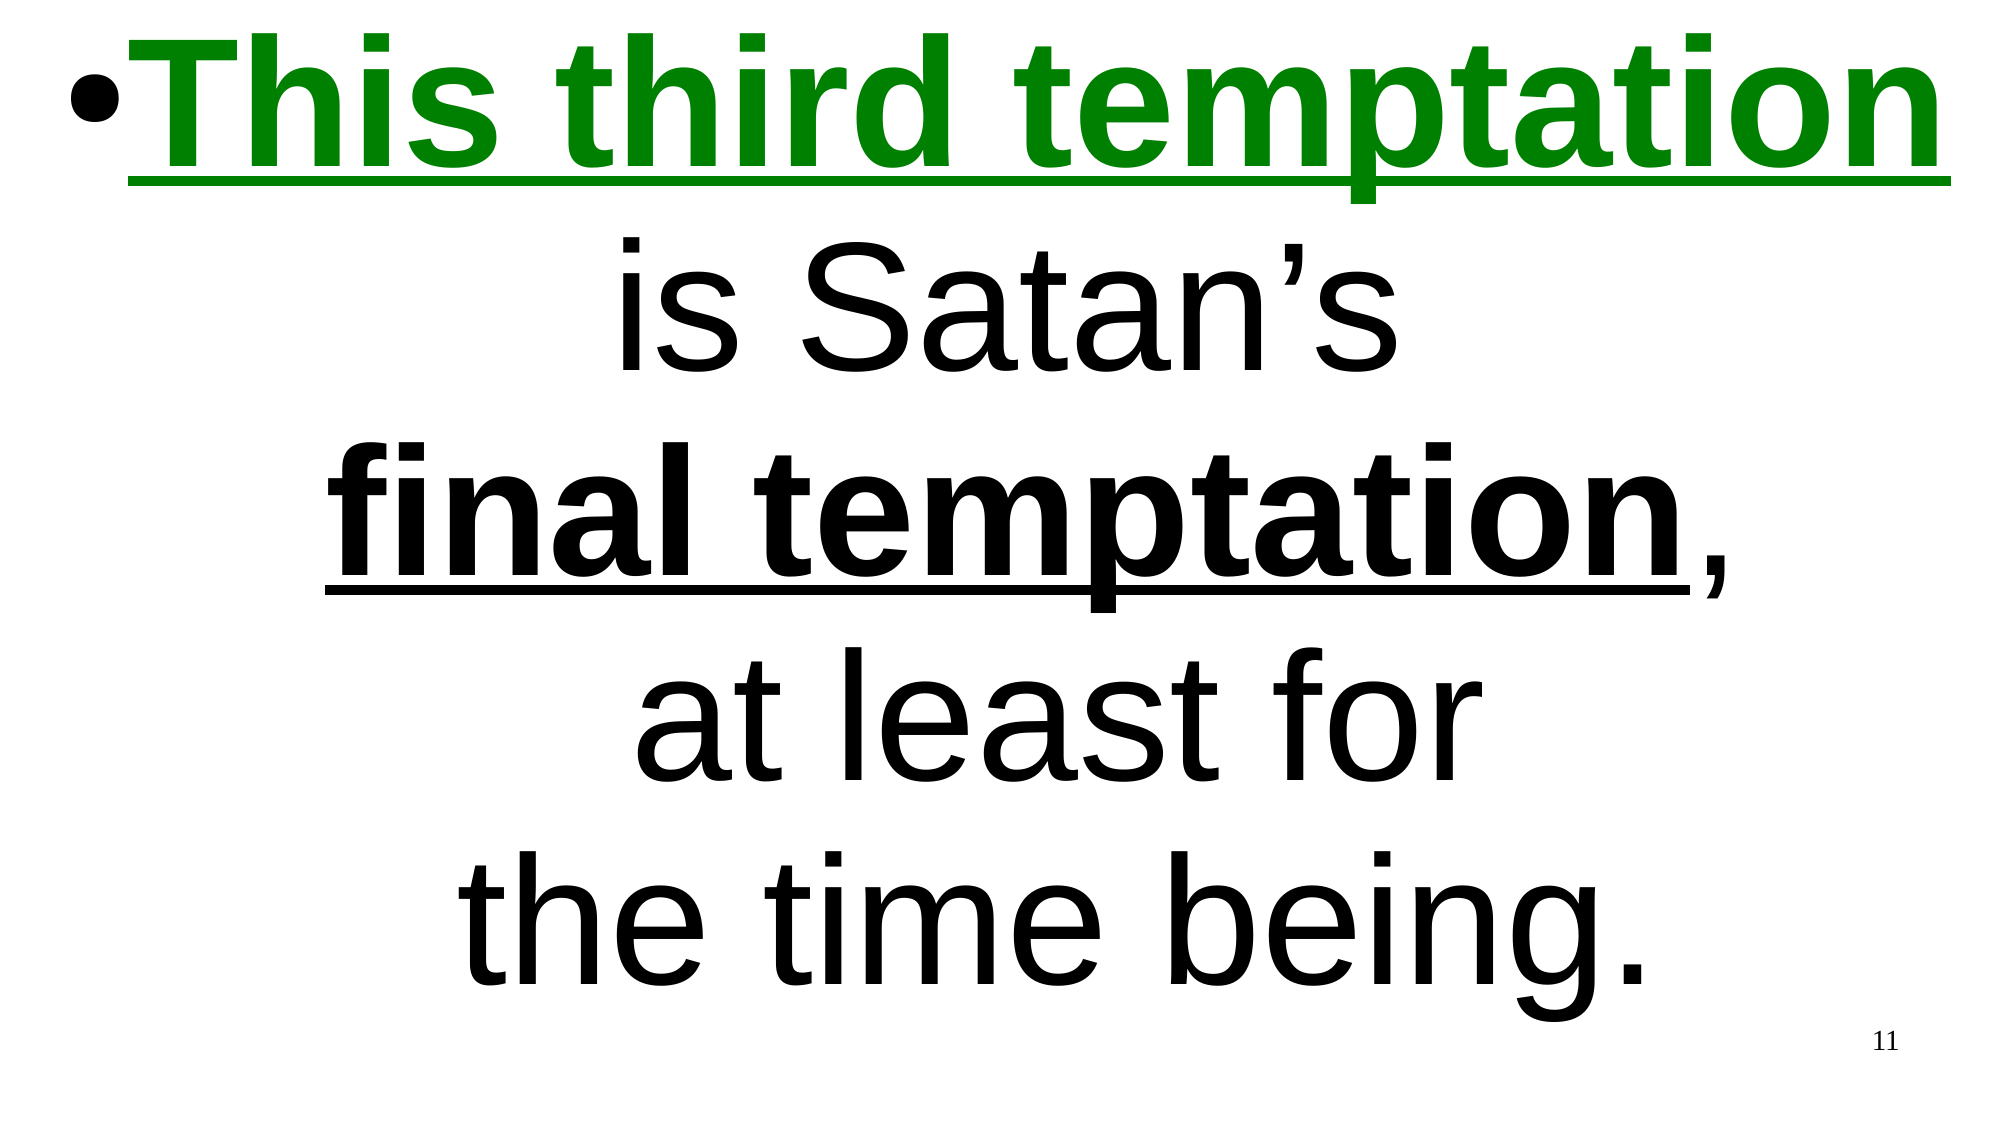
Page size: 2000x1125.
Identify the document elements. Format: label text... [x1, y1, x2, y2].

list This third temptation is Satan’s final temptation, at least for the time being. [0, 0, 1996, 1123]
